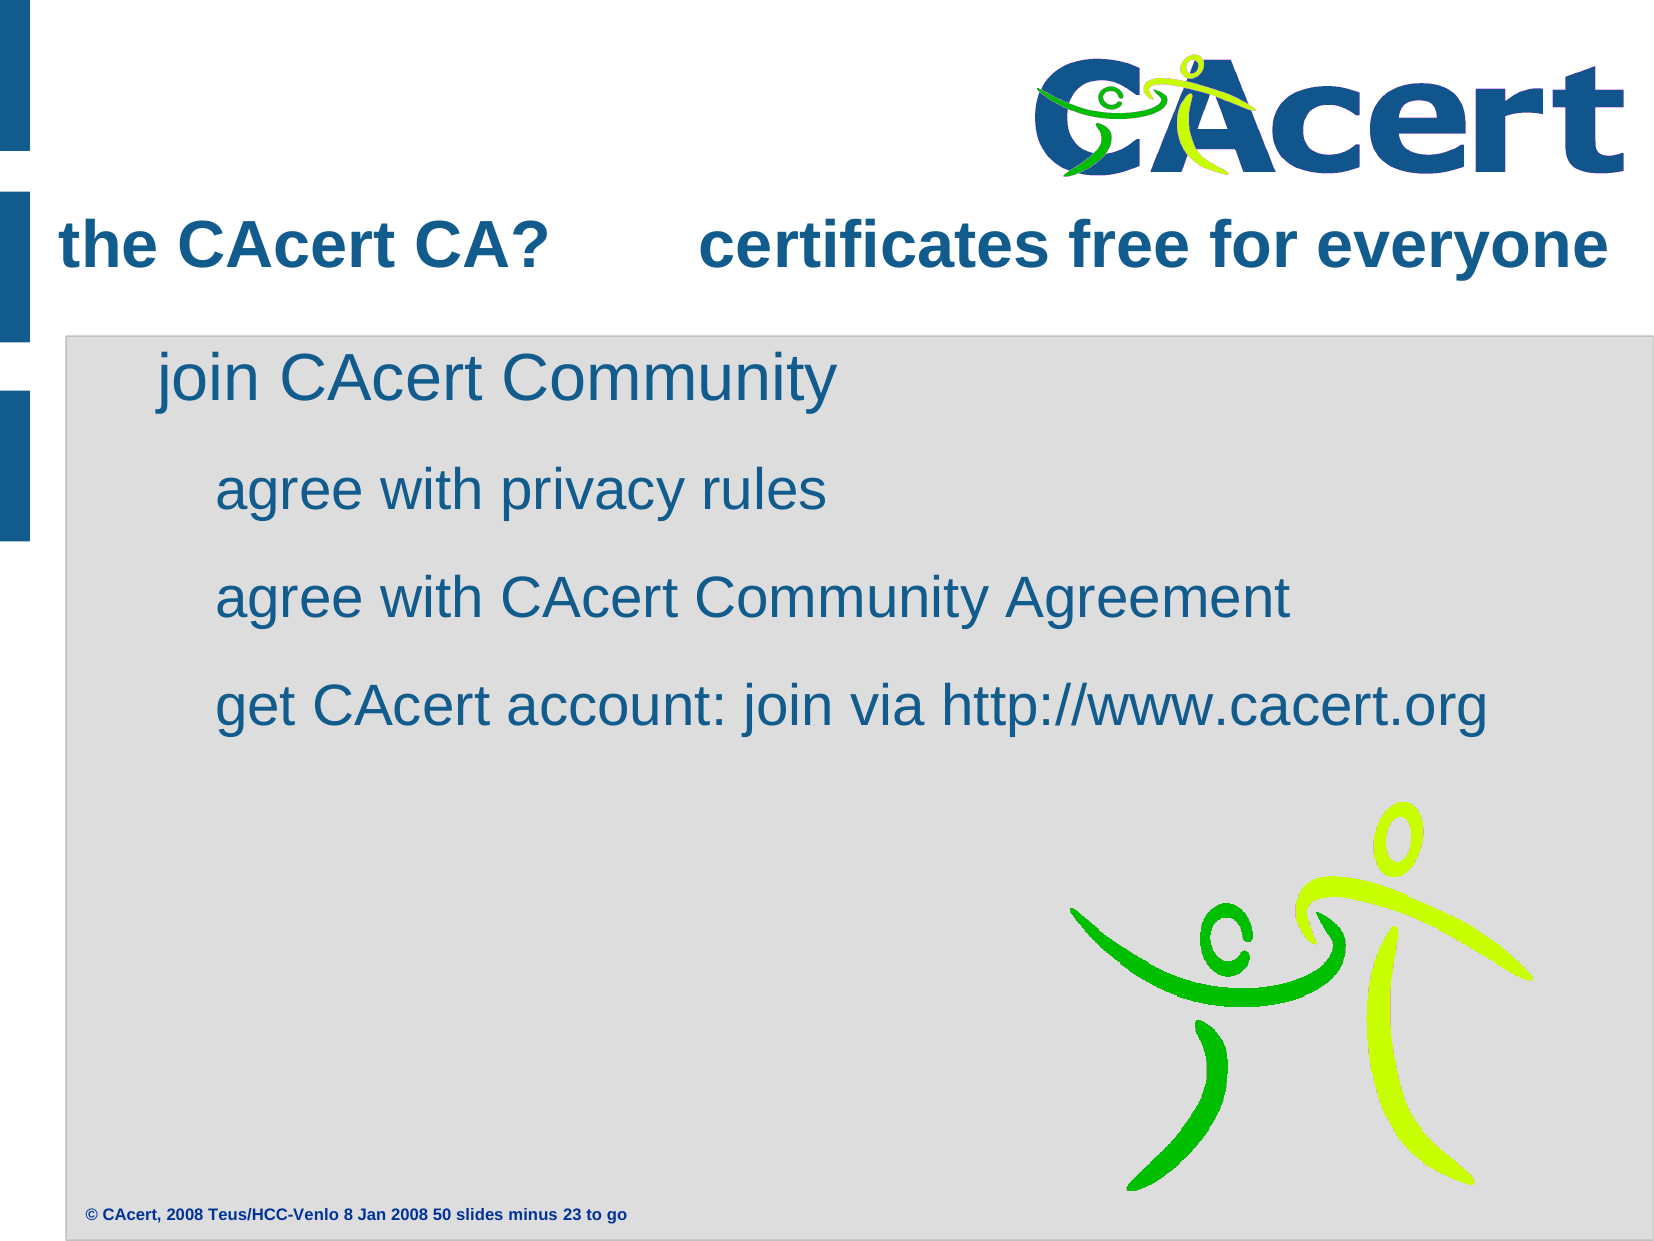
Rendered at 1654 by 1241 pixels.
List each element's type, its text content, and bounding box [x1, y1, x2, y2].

picture [1033, 53, 1625, 177]
list join CAcert Community agree with privacy rules agree with CAcert Community Agreement get CAcert account: join via http://www.cacert.org [121, 344, 1595, 1238]
title the CAcert CA? certificates free for everyone [59, 177, 1654, 316]
